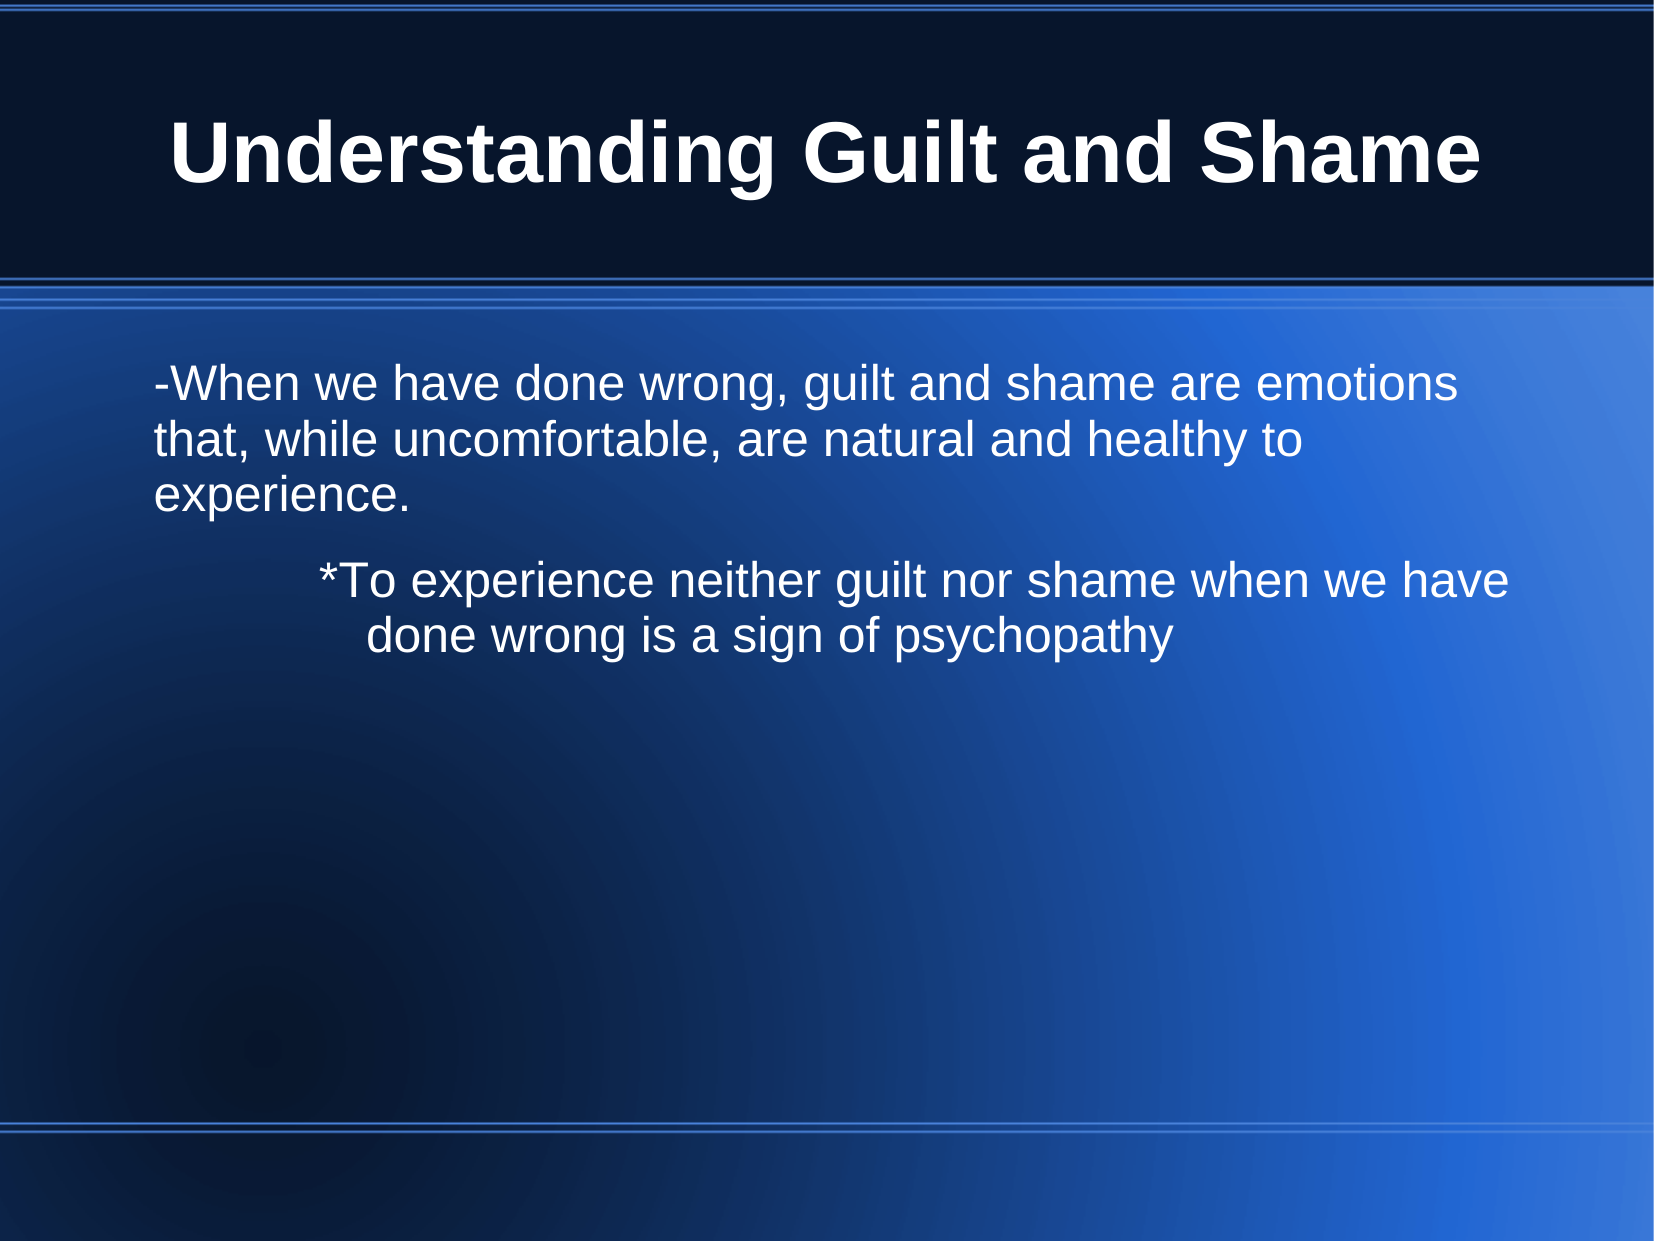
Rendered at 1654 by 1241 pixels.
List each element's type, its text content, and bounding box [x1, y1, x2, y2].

picture [0, 0, 1654, 1241]
title Understanding Guilt and Shame [82, 49, 1571, 257]
list -When we have done wrong, guilt and shame are emotions that, while uncomfortable, are natural and healthy to experience. *To experience neither guilt nor shame when we have done wrong is a sign of psychopathy [82, 355, 1571, 1058]
